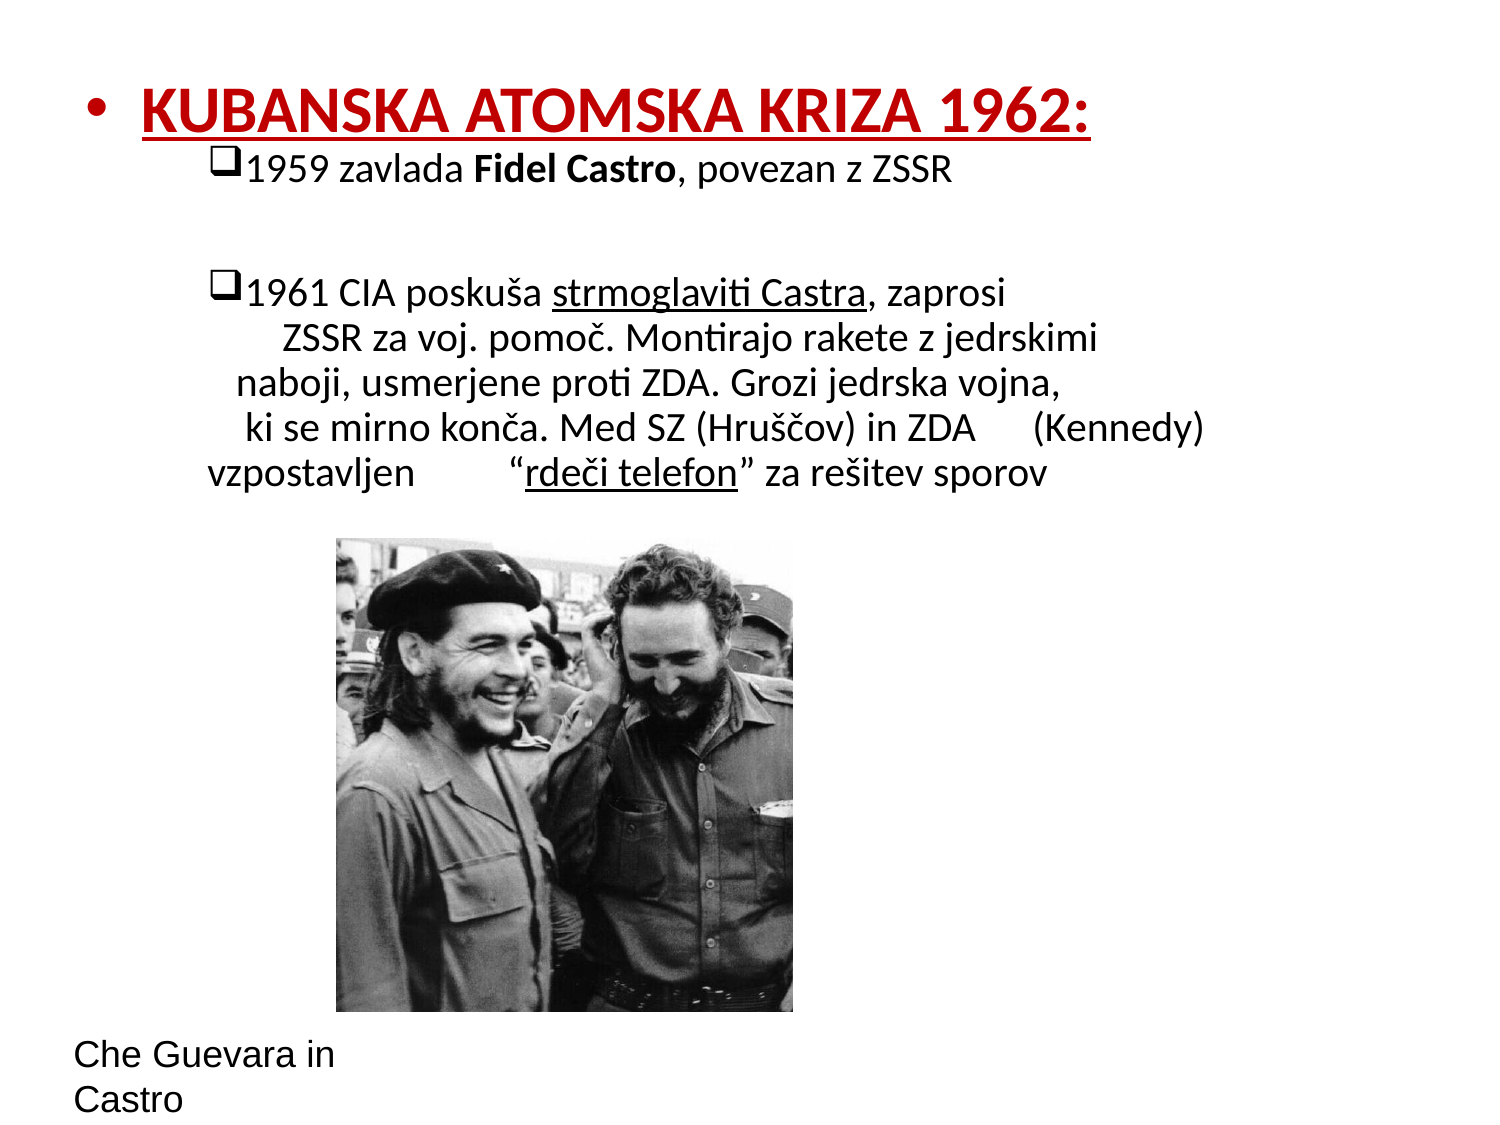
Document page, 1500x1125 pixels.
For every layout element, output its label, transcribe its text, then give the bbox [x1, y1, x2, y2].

picture [336, 538, 793, 1012]
text_box Che Guevara in Castro [58, 1023, 469, 1125]
list KUBANSKA ATOMSKA KRIZA 1962: 1959 zavlada Fidel Castro, povezan z ZSSR 1961 CIA poskuša strmoglaviti Castra, zaprosi ZSSR za voj. pomoč. Montirajo rakete z jedrskimi naboji, usmerjene proti ZDA. Grozi jedrska vojna, ki se mirno konča. Med SZ (Hruščov) in ZDA (Kennedy) vzpostavljen “rdeči telefon” za rešitev sporov [70, 58, 1421, 598]
